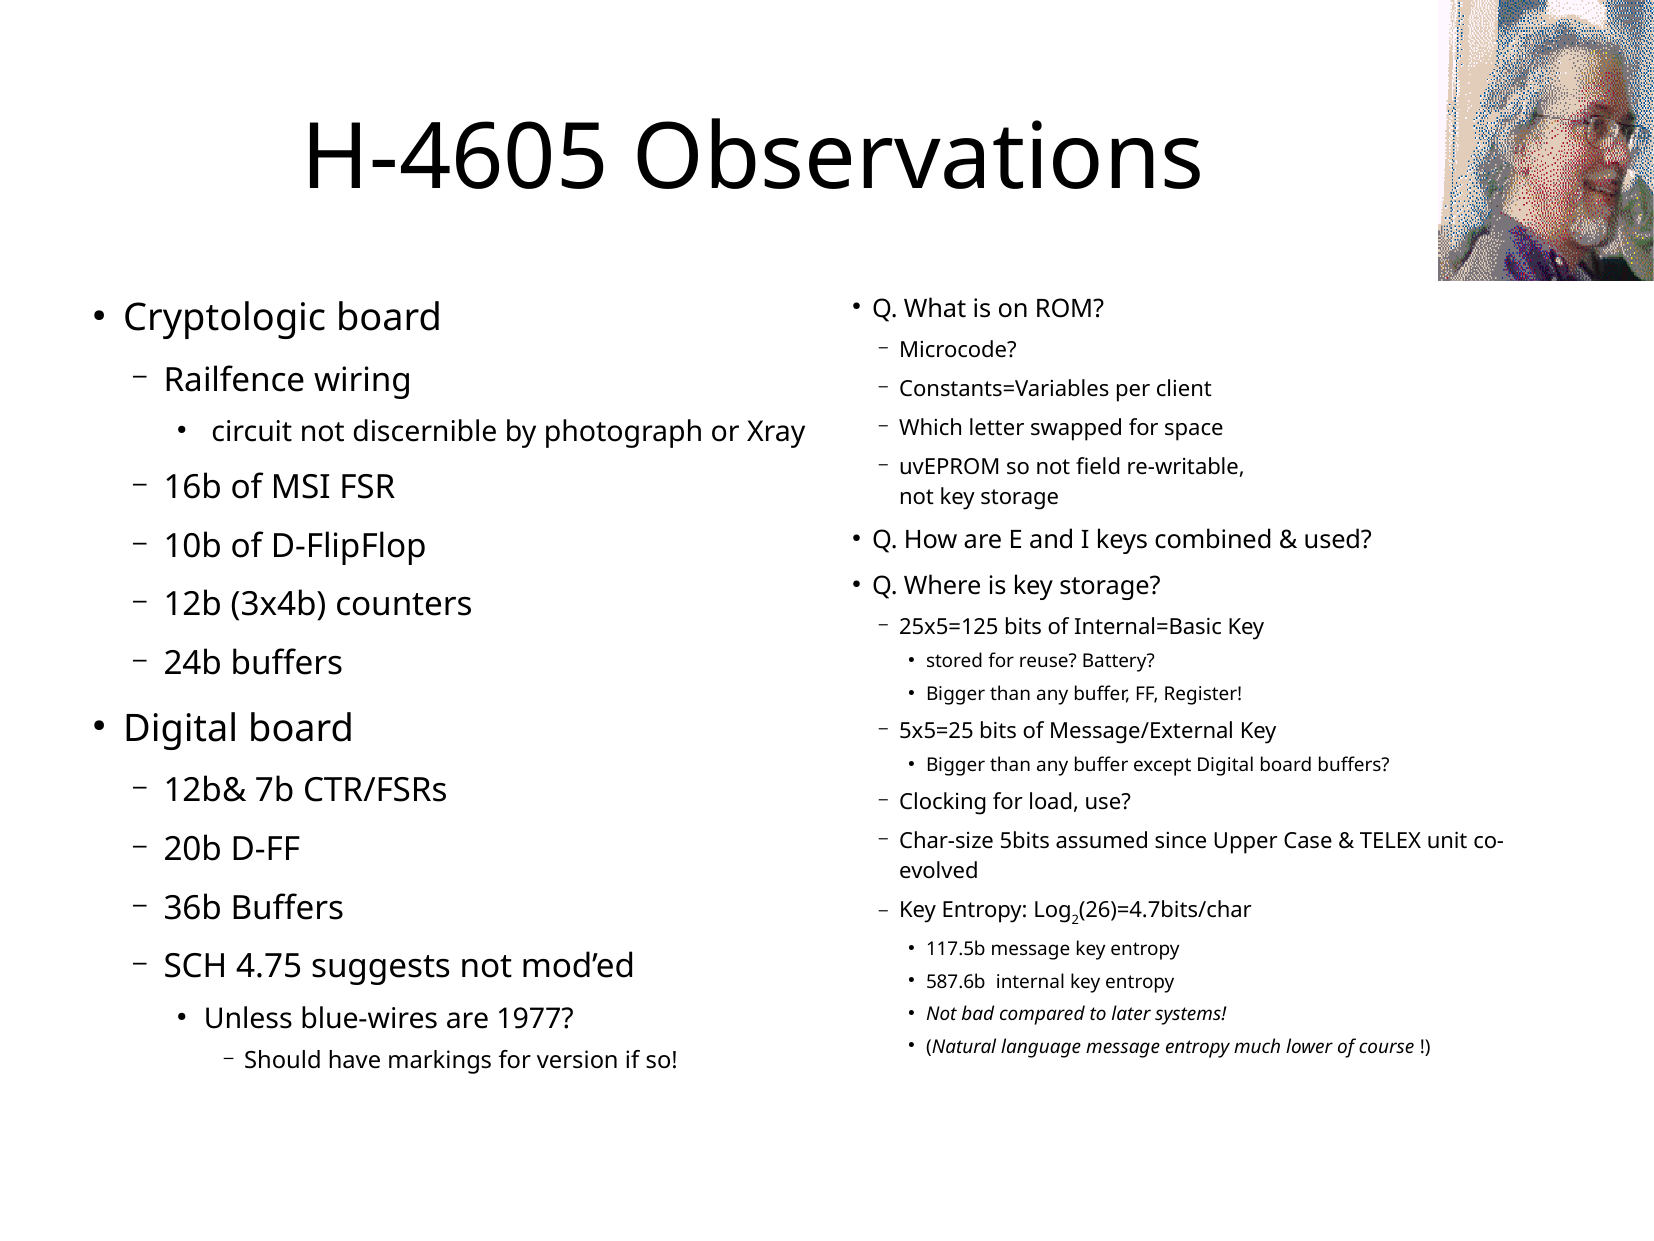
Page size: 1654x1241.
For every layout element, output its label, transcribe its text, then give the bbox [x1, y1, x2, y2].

list Cryptologic board Railfence wiring circuit not discernible by photograph or Xray 16b of MSI FSR 10b of D-FlipFlop 12b (3x4b) counters 24b buffers Digital board 12b& 7b CTR/FSRs 20b D-FF 36b Buffers SCH 4.75 suggests not mod’ed Unless blue-wires are 1977? Should have markings for version if so! [82, 290, 809, 1096]
title H-4605 Observations [82, 49, 1426, 257]
picture [1438, 0, 1654, 281]
list Q. What is on ROM? Microcode? Constants=Variables per client Which letter swapped for space uvEPROM so not field re-writable, not key storage Q. How are E and I keys combined & used? Q. Where is key storage? 25x5=125 bits of Internal=Basic Key stored for reuse? Battery? Bigger than any buffer, FF, Register! 5x5=25 bits of Message/External Key Bigger than any buffer except Digital board buffers? Clocking for load, use? Char-size 5bits assumed since Upper Case & TELEX unit co-evolved Key Entropy: Log2(26)=4.7bits/char 117.5b message key entropy 587.6b internal key entropy Not bad compared to later systems! (Natural language message entropy much lower of course !) [845, 290, 1572, 1081]
